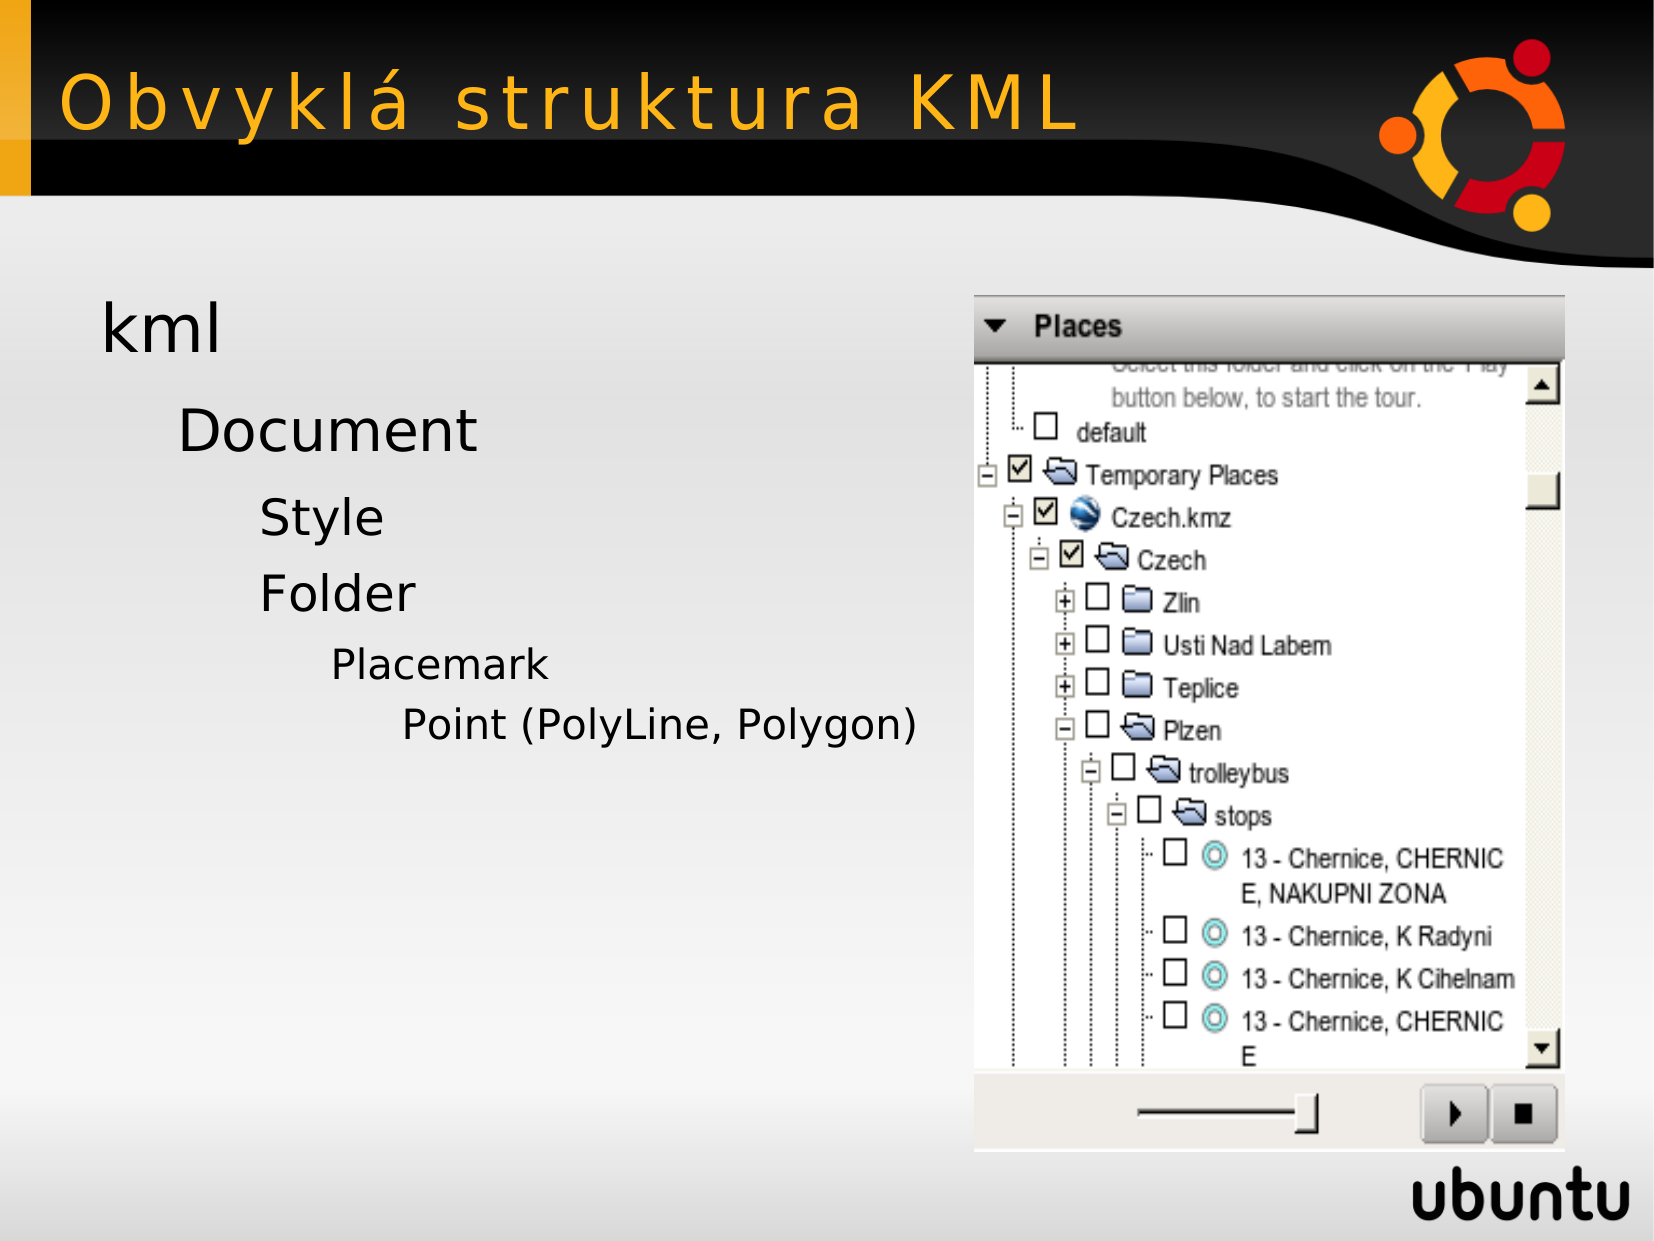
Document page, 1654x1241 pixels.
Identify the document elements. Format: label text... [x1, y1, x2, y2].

title Obvyklá struktura KML [59, 29, 1270, 178]
picture [0, 0, 1654, 1241]
list kml Document Style Folder Placemark Point (PolyLine, Polygon) [82, 290, 1571, 1109]
